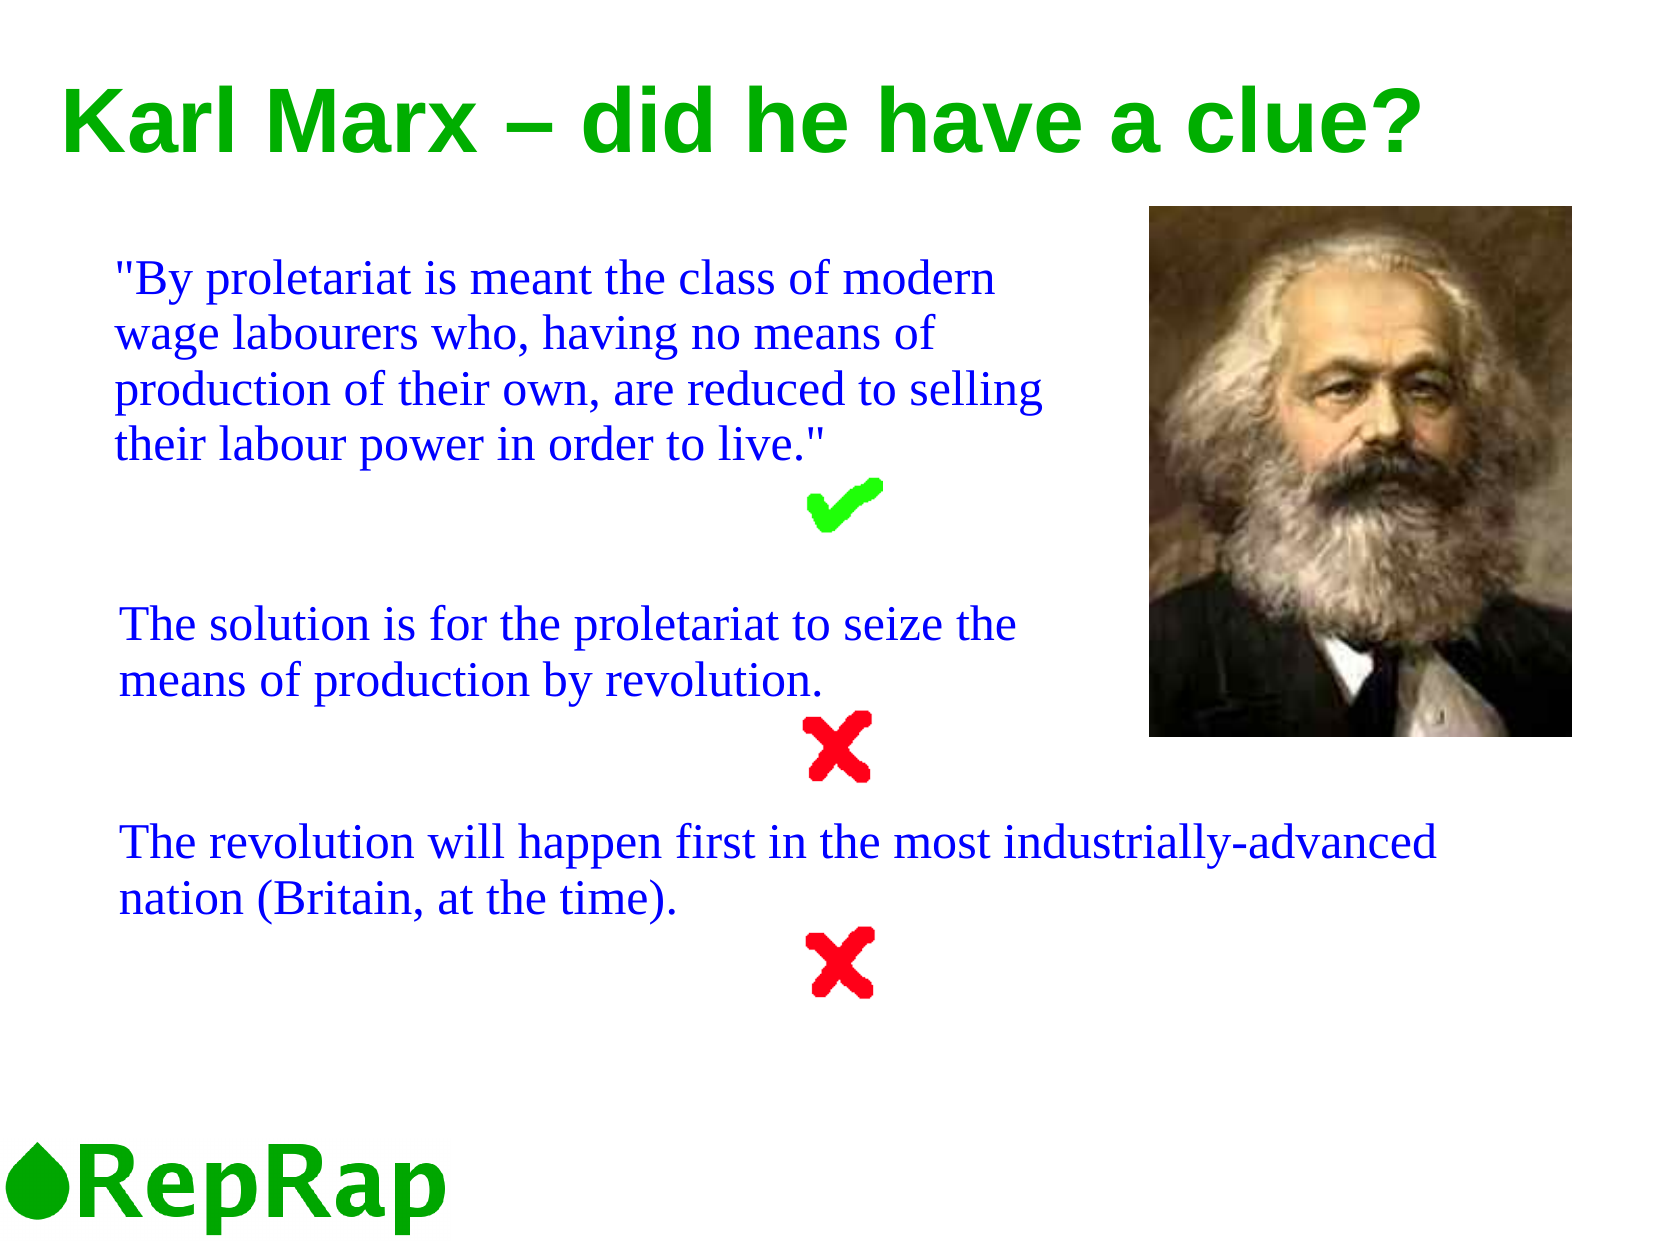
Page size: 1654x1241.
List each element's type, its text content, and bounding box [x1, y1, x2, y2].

text_box "By proletariat is meant the class of modern wage labourers who, having no means of production of their own, are reduced to selling their labour power in order to live." [99, 242, 1105, 479]
picture [1149, 206, 1572, 737]
picture [0, 1138, 451, 1241]
title Karl Marx – did he have a clue? [60, 47, 1630, 196]
text_box The solution is for the proletariat to seize the means of production by revolution. [104, 588, 1086, 779]
picture [801, 925, 880, 1004]
picture [804, 462, 883, 541]
picture [798, 709, 877, 789]
text_box The revolution will happen first in the most industrially-advanced nation (Britain, at the time). [104, 807, 1517, 964]
